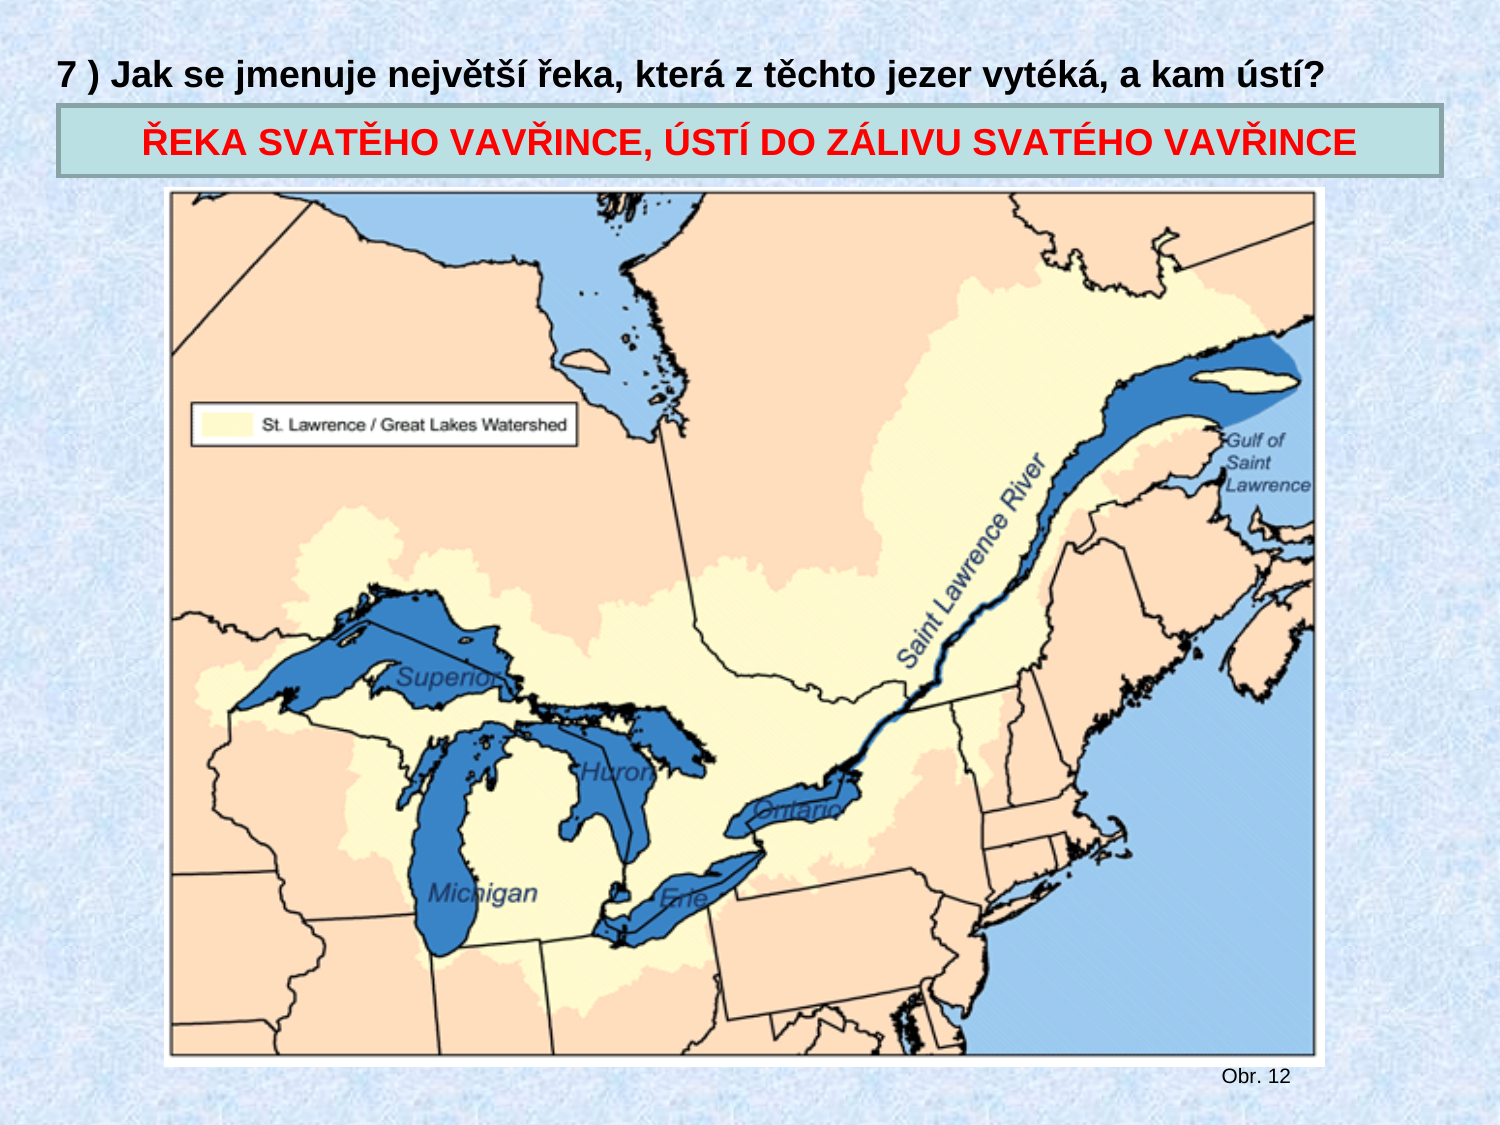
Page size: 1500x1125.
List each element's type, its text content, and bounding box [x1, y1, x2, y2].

text_box 7 ) Jak se jmenuje největší řeka, která z těchto jezer vytéká, a kam ústí? [41, 42, 1342, 104]
picture [0, 0, 1500, 1125]
text_box ŘEKA SVATĚHO VAVŘINCE, ÚSTÍ DO ZÁLIVU SVATÉHO VAVŘINCE [58, 105, 1442, 176]
text_box Obr. 12 [1206, 1054, 1308, 1096]
